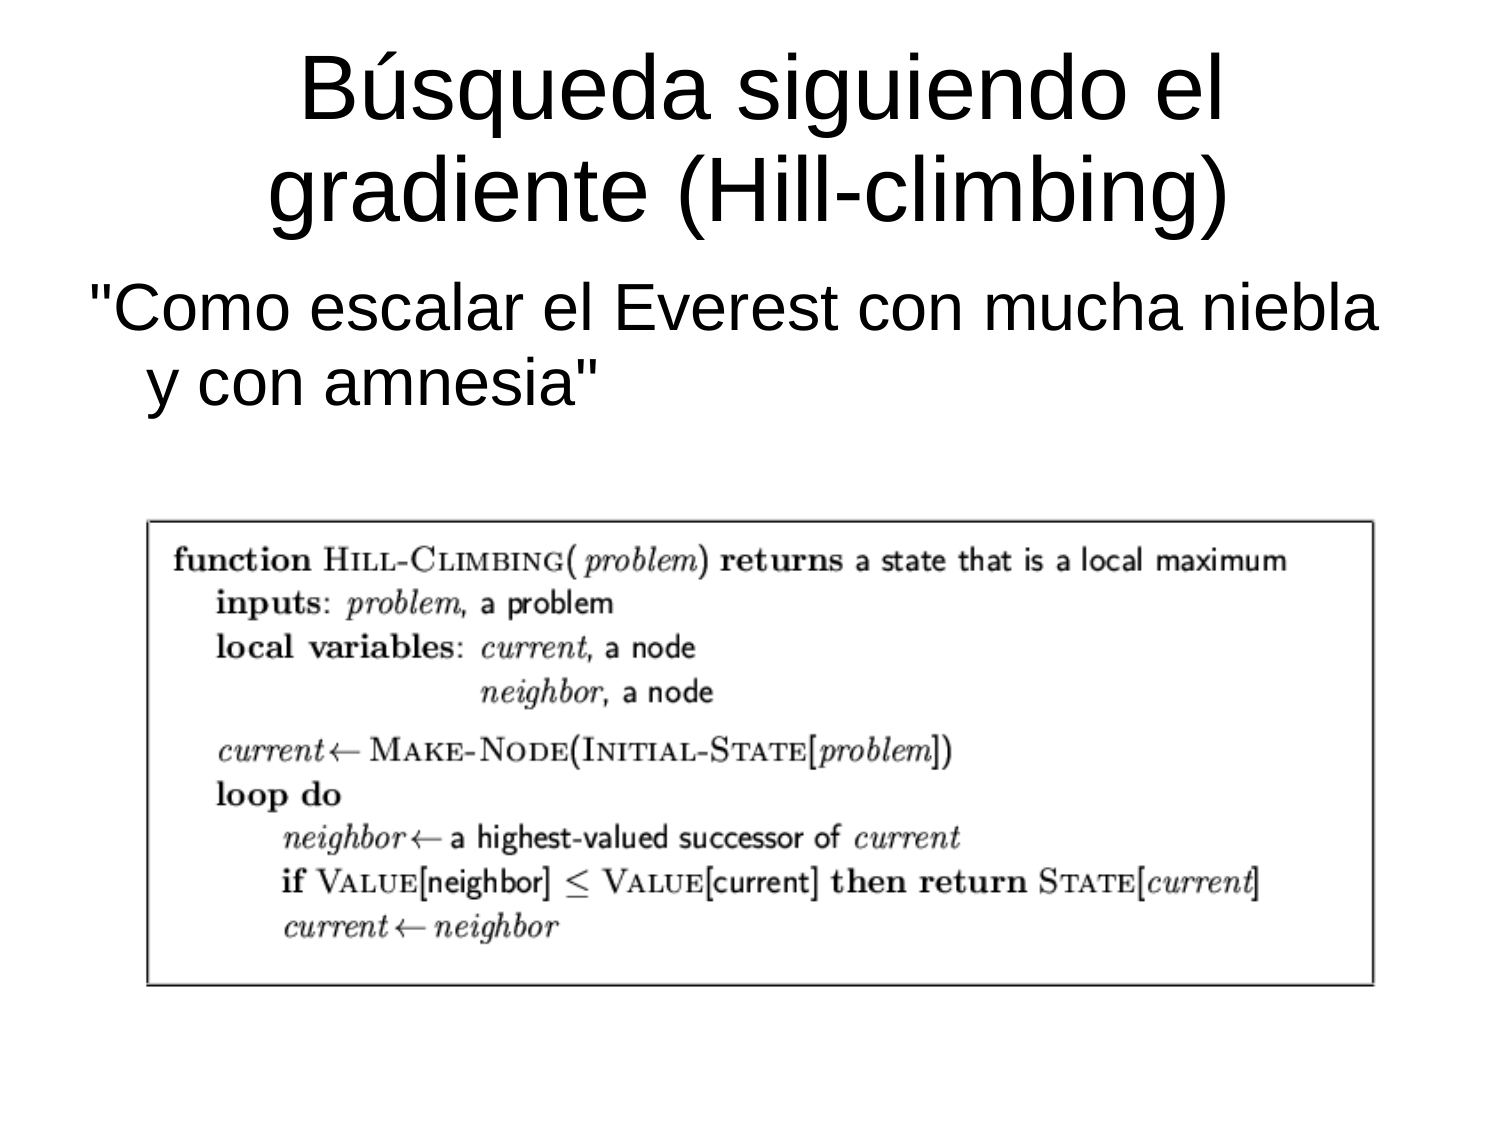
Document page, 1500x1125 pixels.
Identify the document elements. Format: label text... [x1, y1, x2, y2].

title Búsqueda siguiendo el gradiente (Hill-climbing) [75, 24, 1426, 254]
list "Como escalar el Everest con mucha niebla y con amnesia" [75, 262, 1426, 1006]
picture [137, 501, 1388, 1000]
